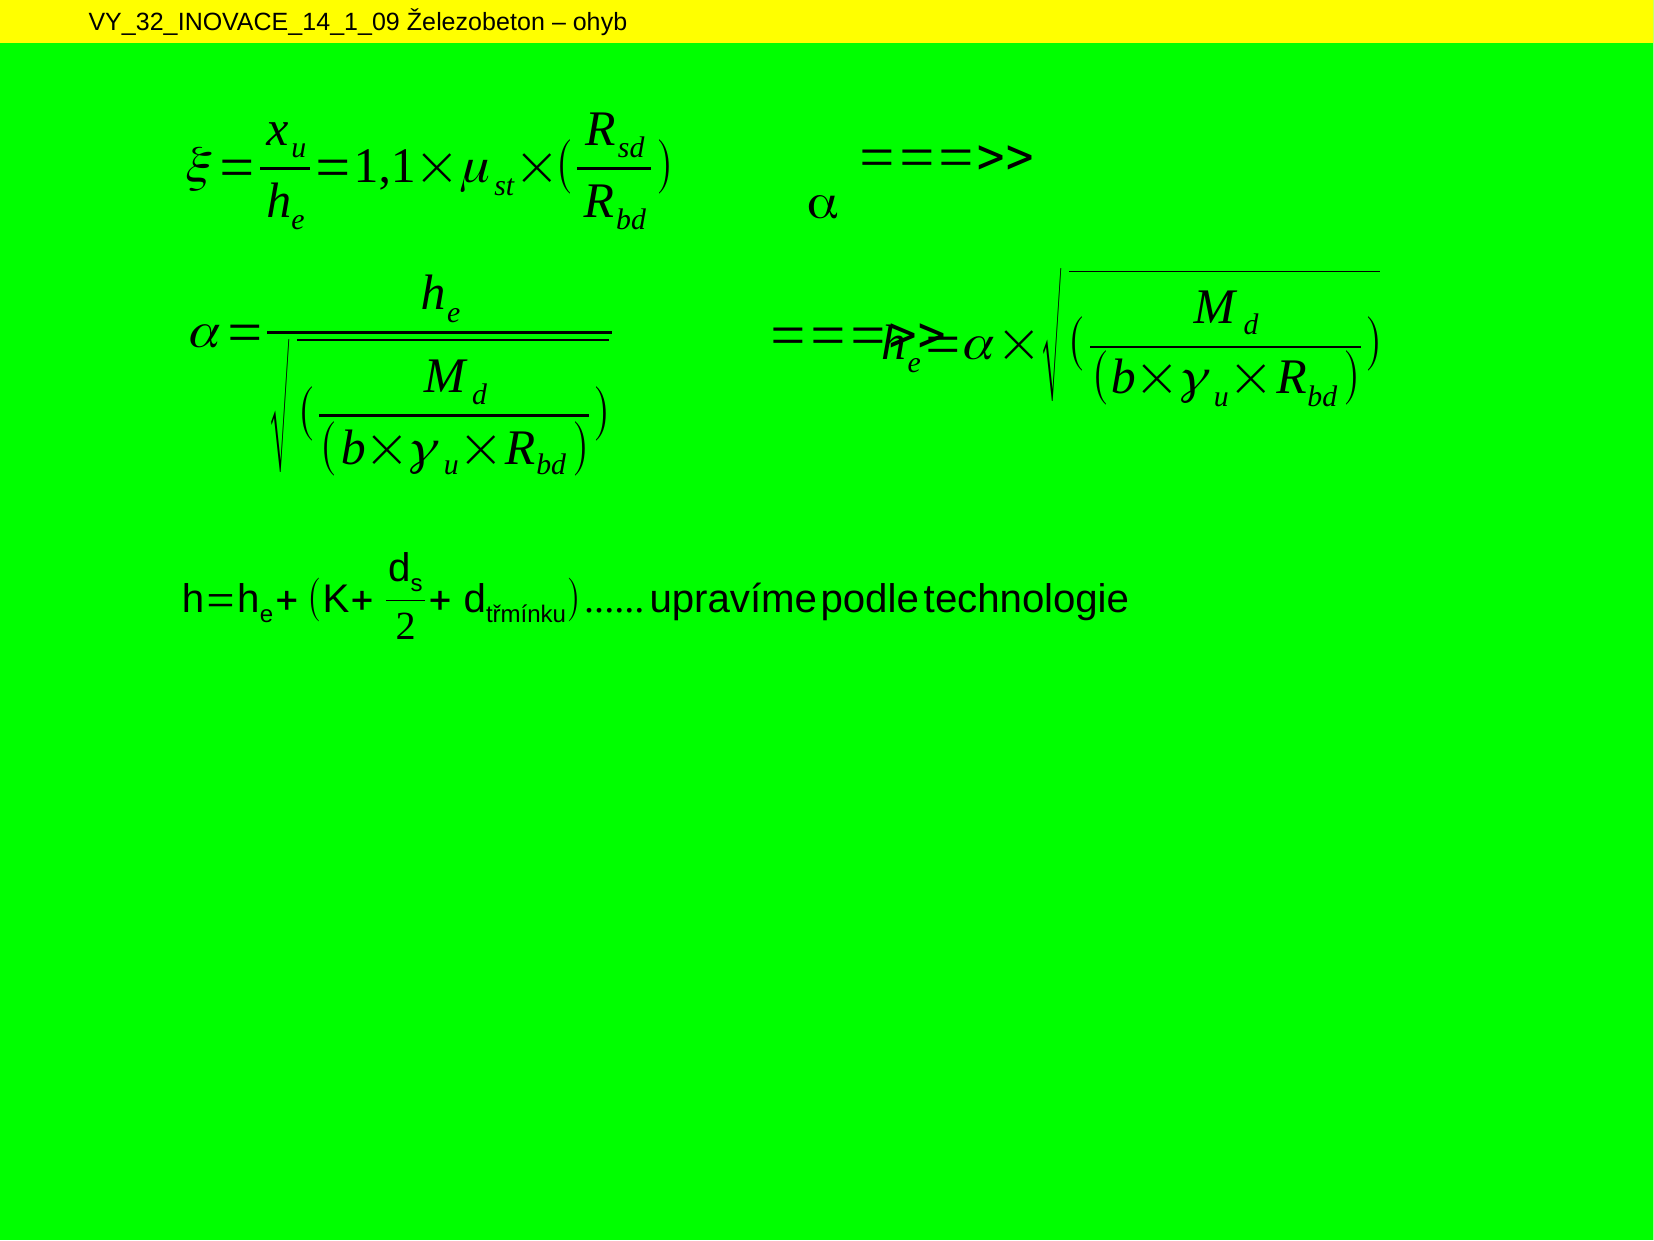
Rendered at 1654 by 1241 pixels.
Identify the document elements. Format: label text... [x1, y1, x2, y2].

chart [177, 101, 680, 237]
chart [171, 546, 1141, 650]
text_box ===>> [679, 307, 873, 384]
text_box VY_32_INOVACE_14_1_09 Železobeton – ohyb [0, 0, 1654, 43]
text_box ===>> a [767, 130, 1093, 207]
chart [873, 267, 1388, 414]
chart [179, 265, 621, 483]
